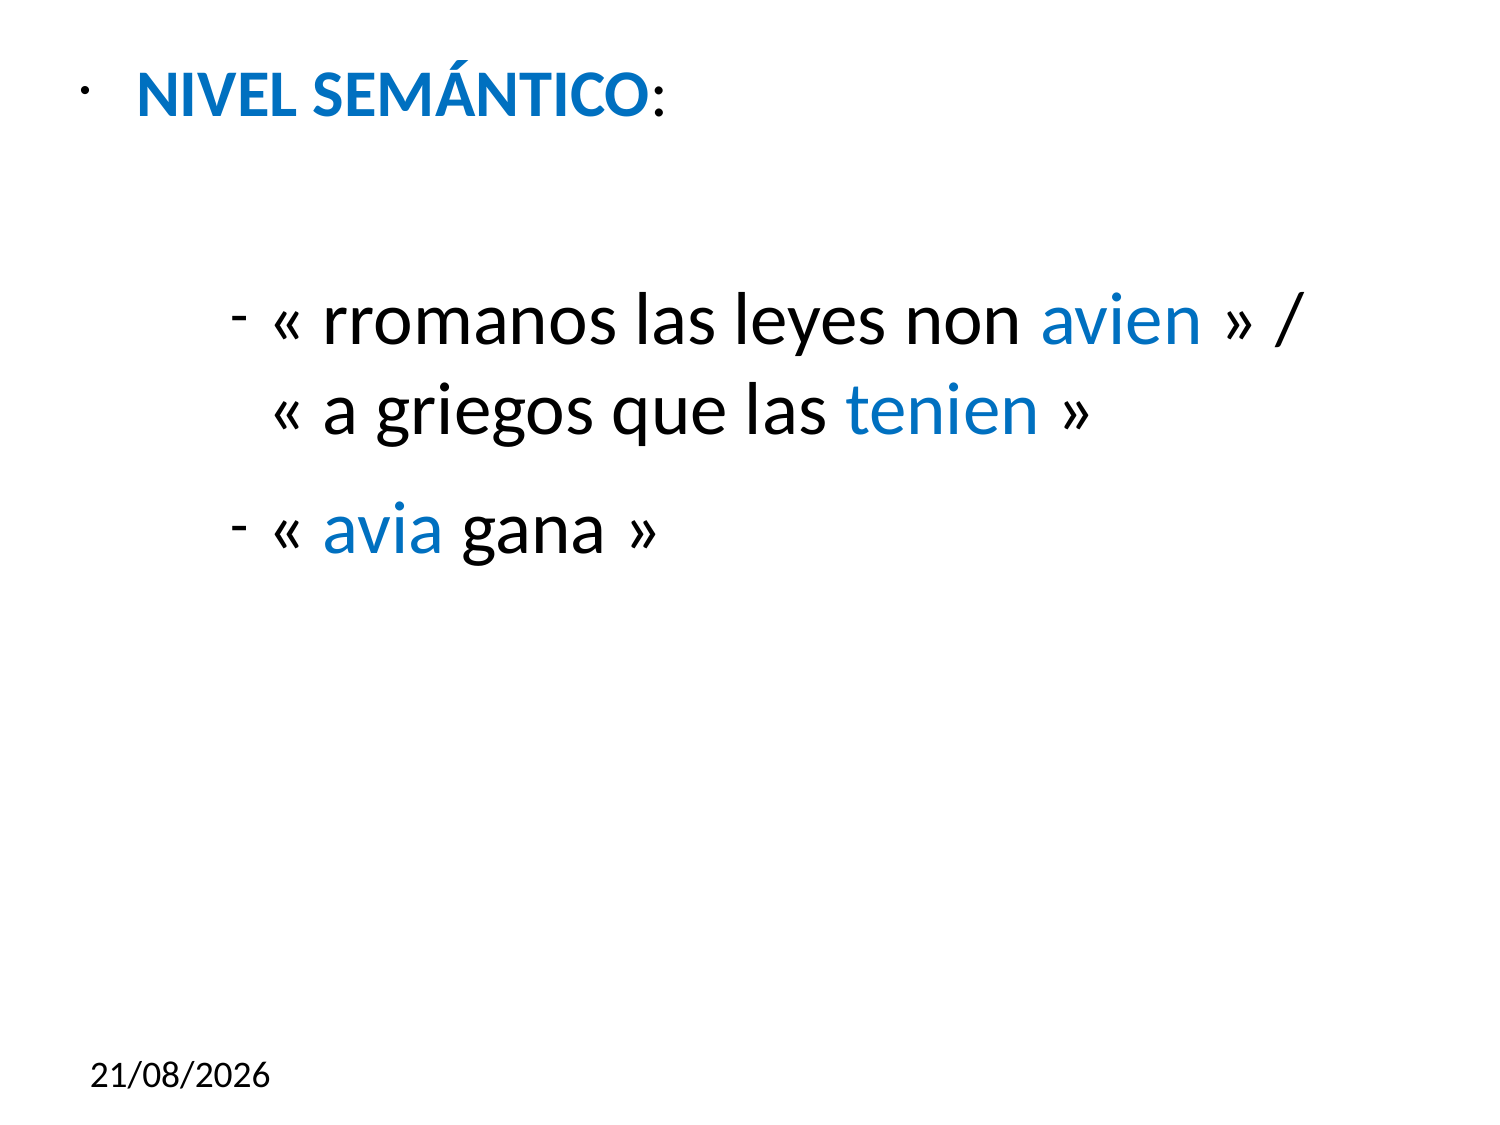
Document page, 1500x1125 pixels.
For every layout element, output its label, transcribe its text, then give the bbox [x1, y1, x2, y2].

list NIVEL SEMÁNTICO: « rromanos las leyes non avien » / « a griegos que las tenien » « avia gana » [64, 42, 1425, 1005]
